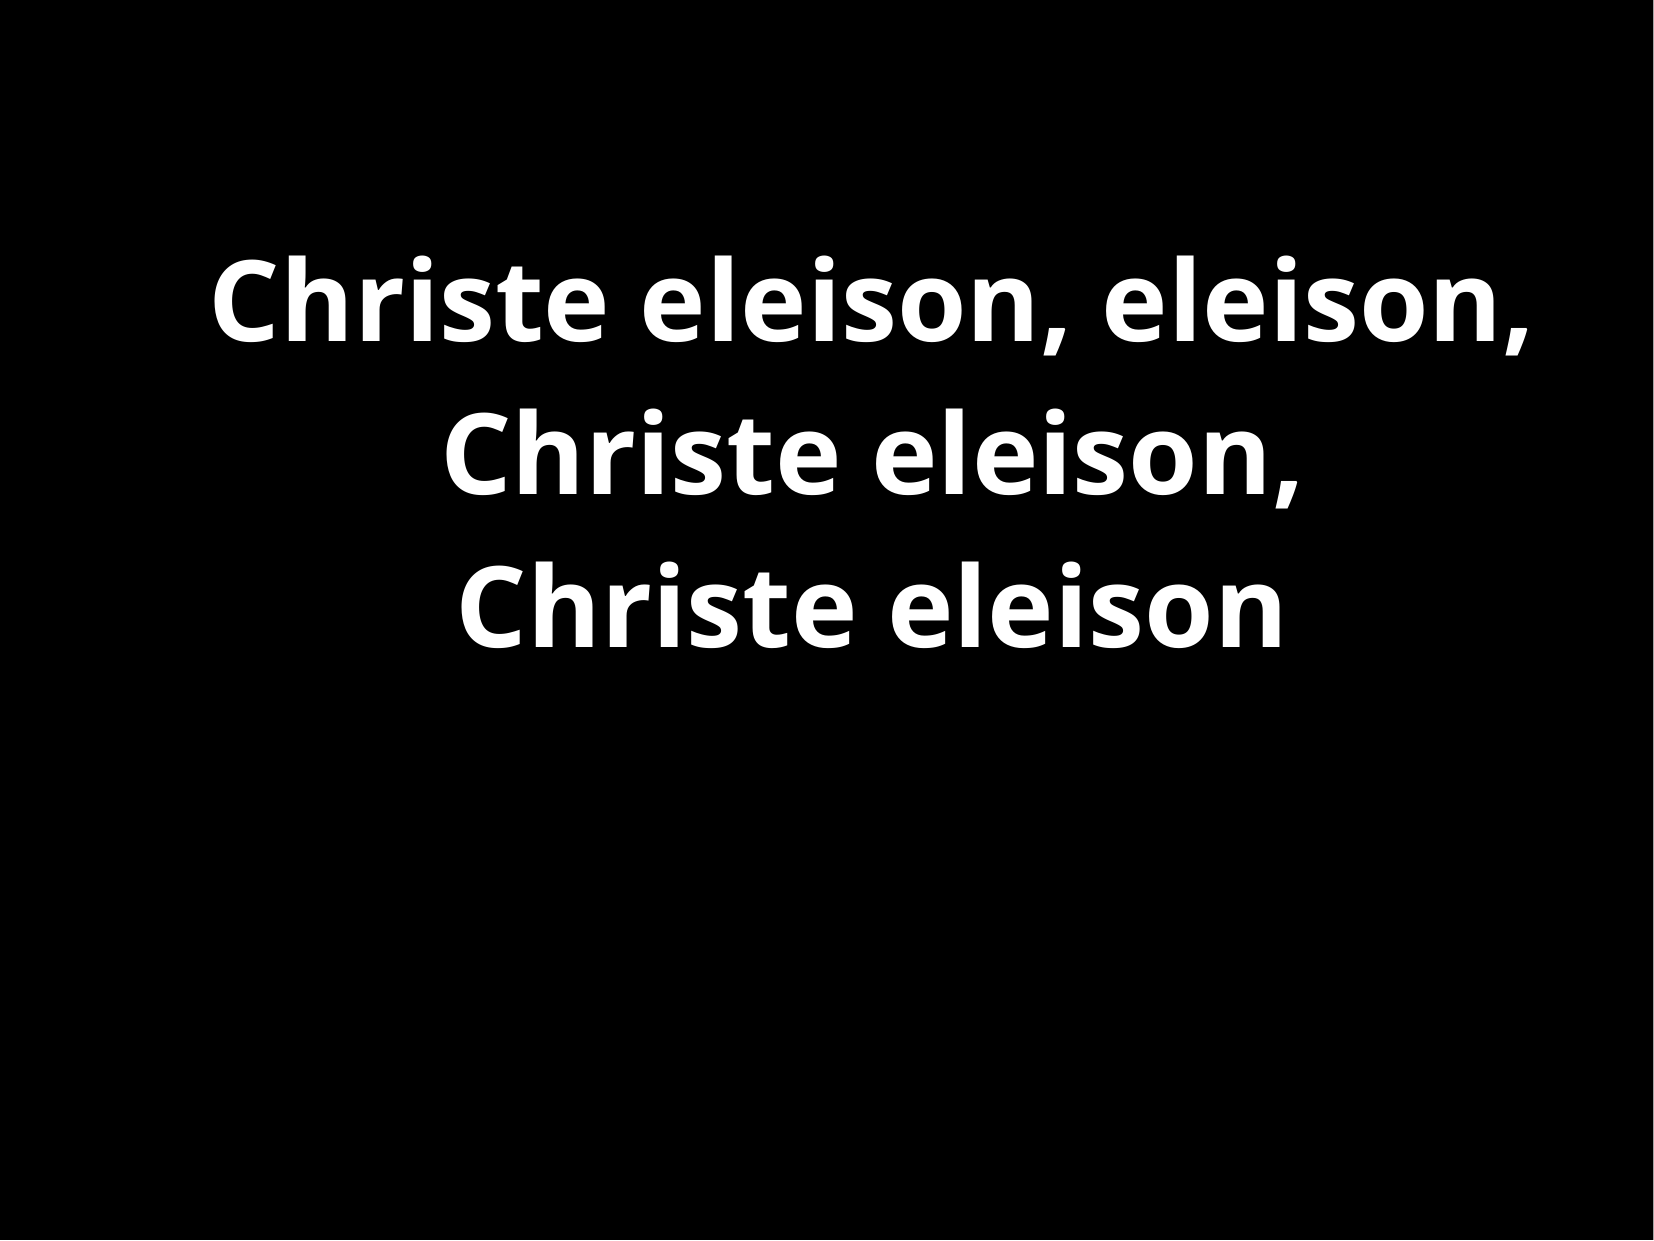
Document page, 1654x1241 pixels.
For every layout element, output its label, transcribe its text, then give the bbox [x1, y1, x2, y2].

subtitle Christe eleison, eleison, Christe eleison, Christe eleison [197, 47, 1548, 1008]
